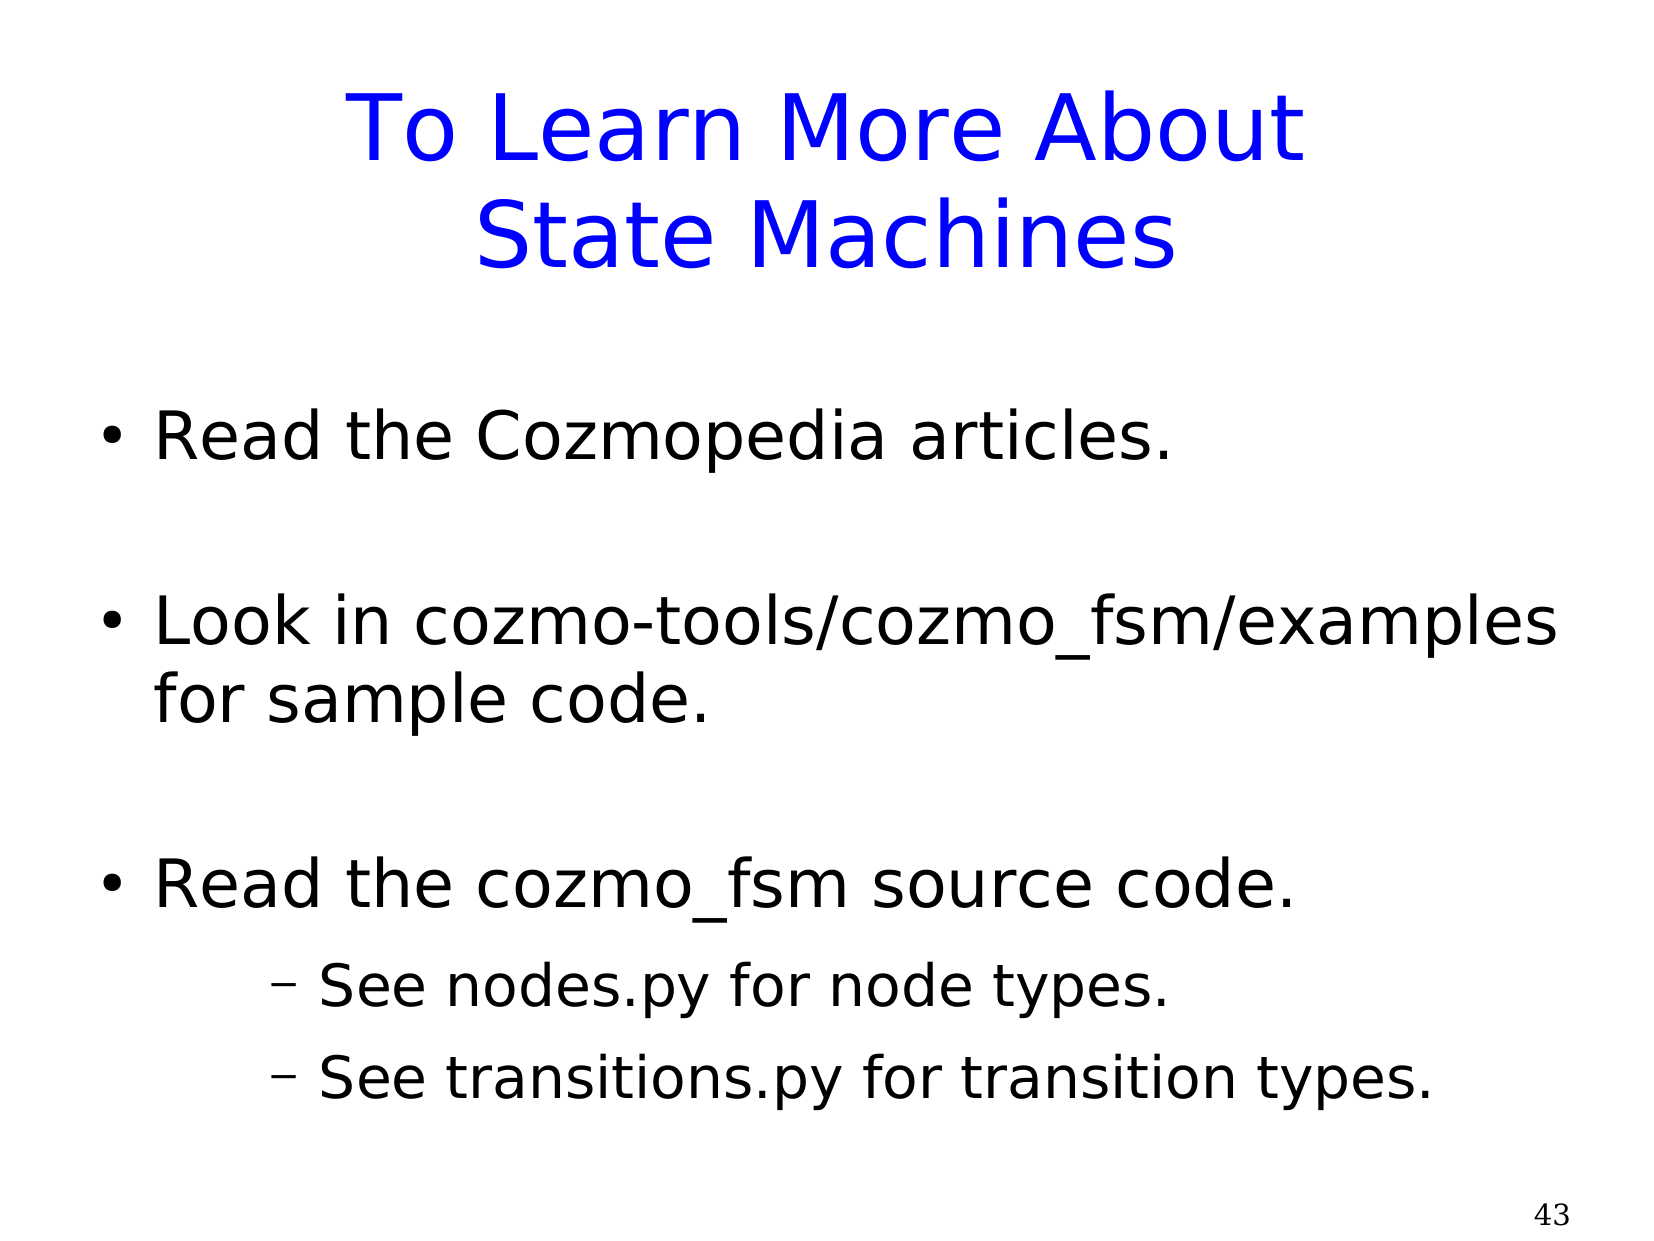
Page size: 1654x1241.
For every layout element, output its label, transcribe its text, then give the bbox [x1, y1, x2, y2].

title To Learn More About State Machines [82, 75, 1571, 290]
list Read the Cozmopedia articles. Look in cozmo-tools/cozmo_fsm/examples for sample code. Read the cozmo_fsm source code. See nodes.py for node types. See transitions.py for transition types. [82, 290, 1571, 1112]
